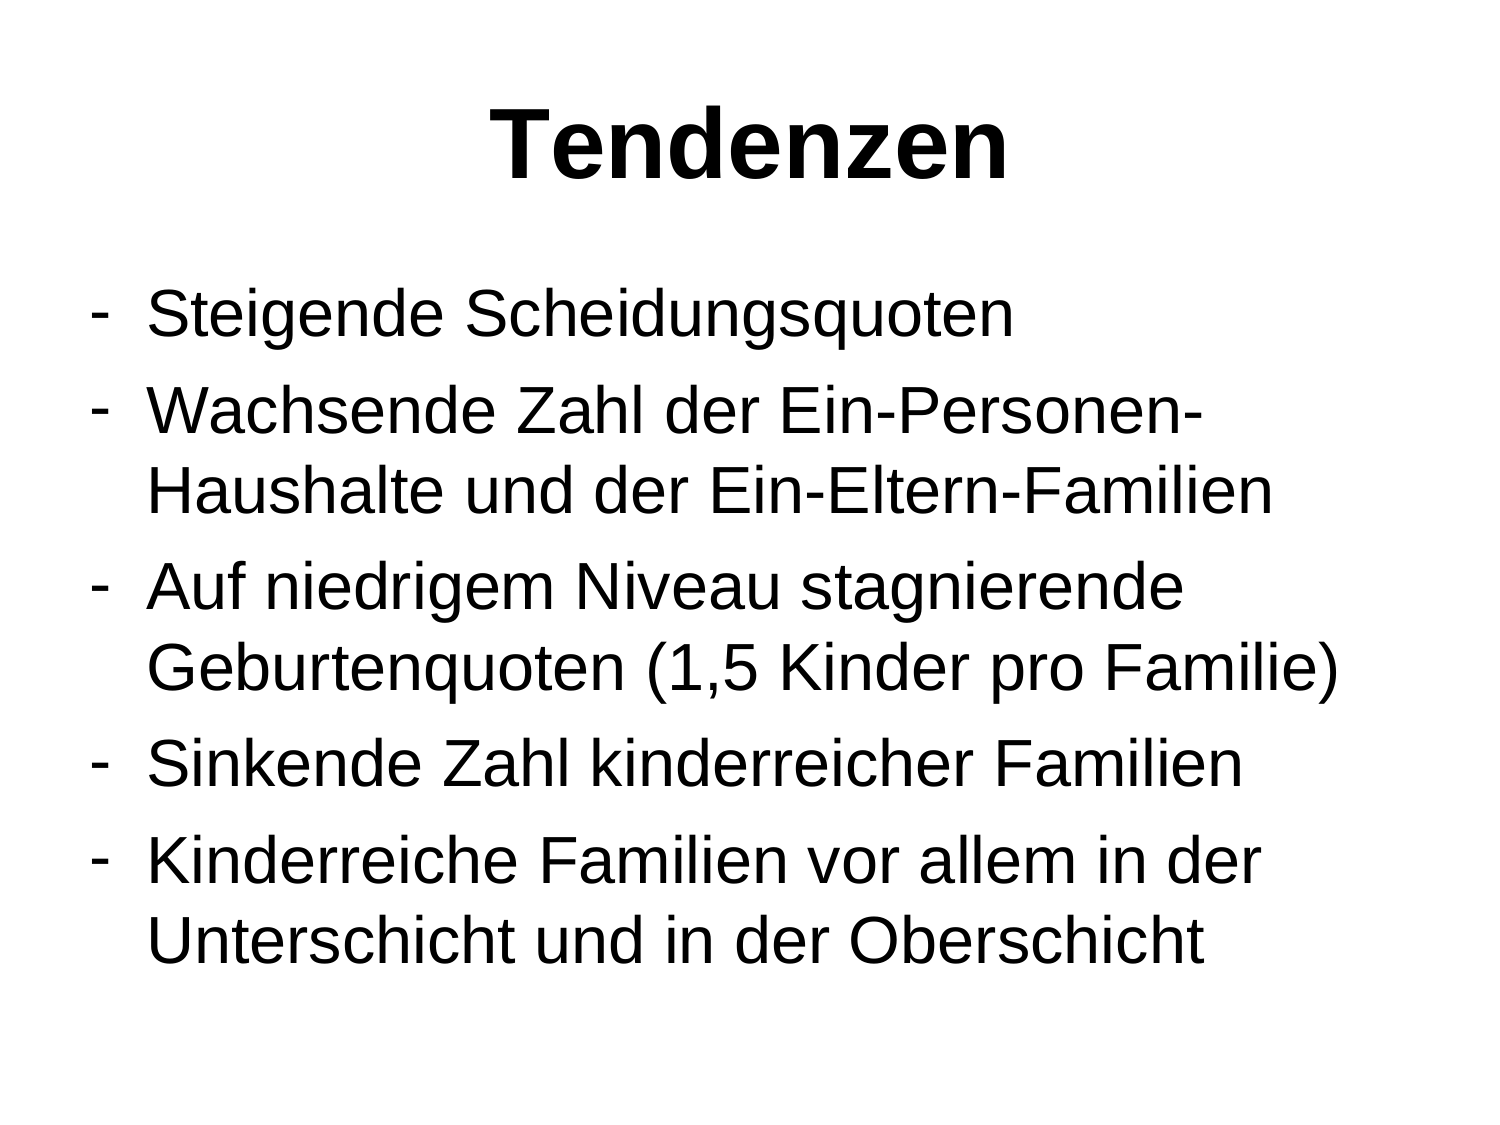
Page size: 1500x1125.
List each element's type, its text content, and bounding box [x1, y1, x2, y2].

list Steigende Scheidungsquoten Wachsende Zahl der Ein-Personen-Haushalte und der Ein-Eltern-Familien Auf niedrigem Niveau stagnierende Geburtenquoten (1,5 Kinder pro Familie) Sinkende Zahl kinderreicher Familien Kinderreiche Familien vor allem in der Unterschicht und in der Oberschicht [75, 262, 1426, 1005]
title Tendenzen [75, 45, 1426, 233]
